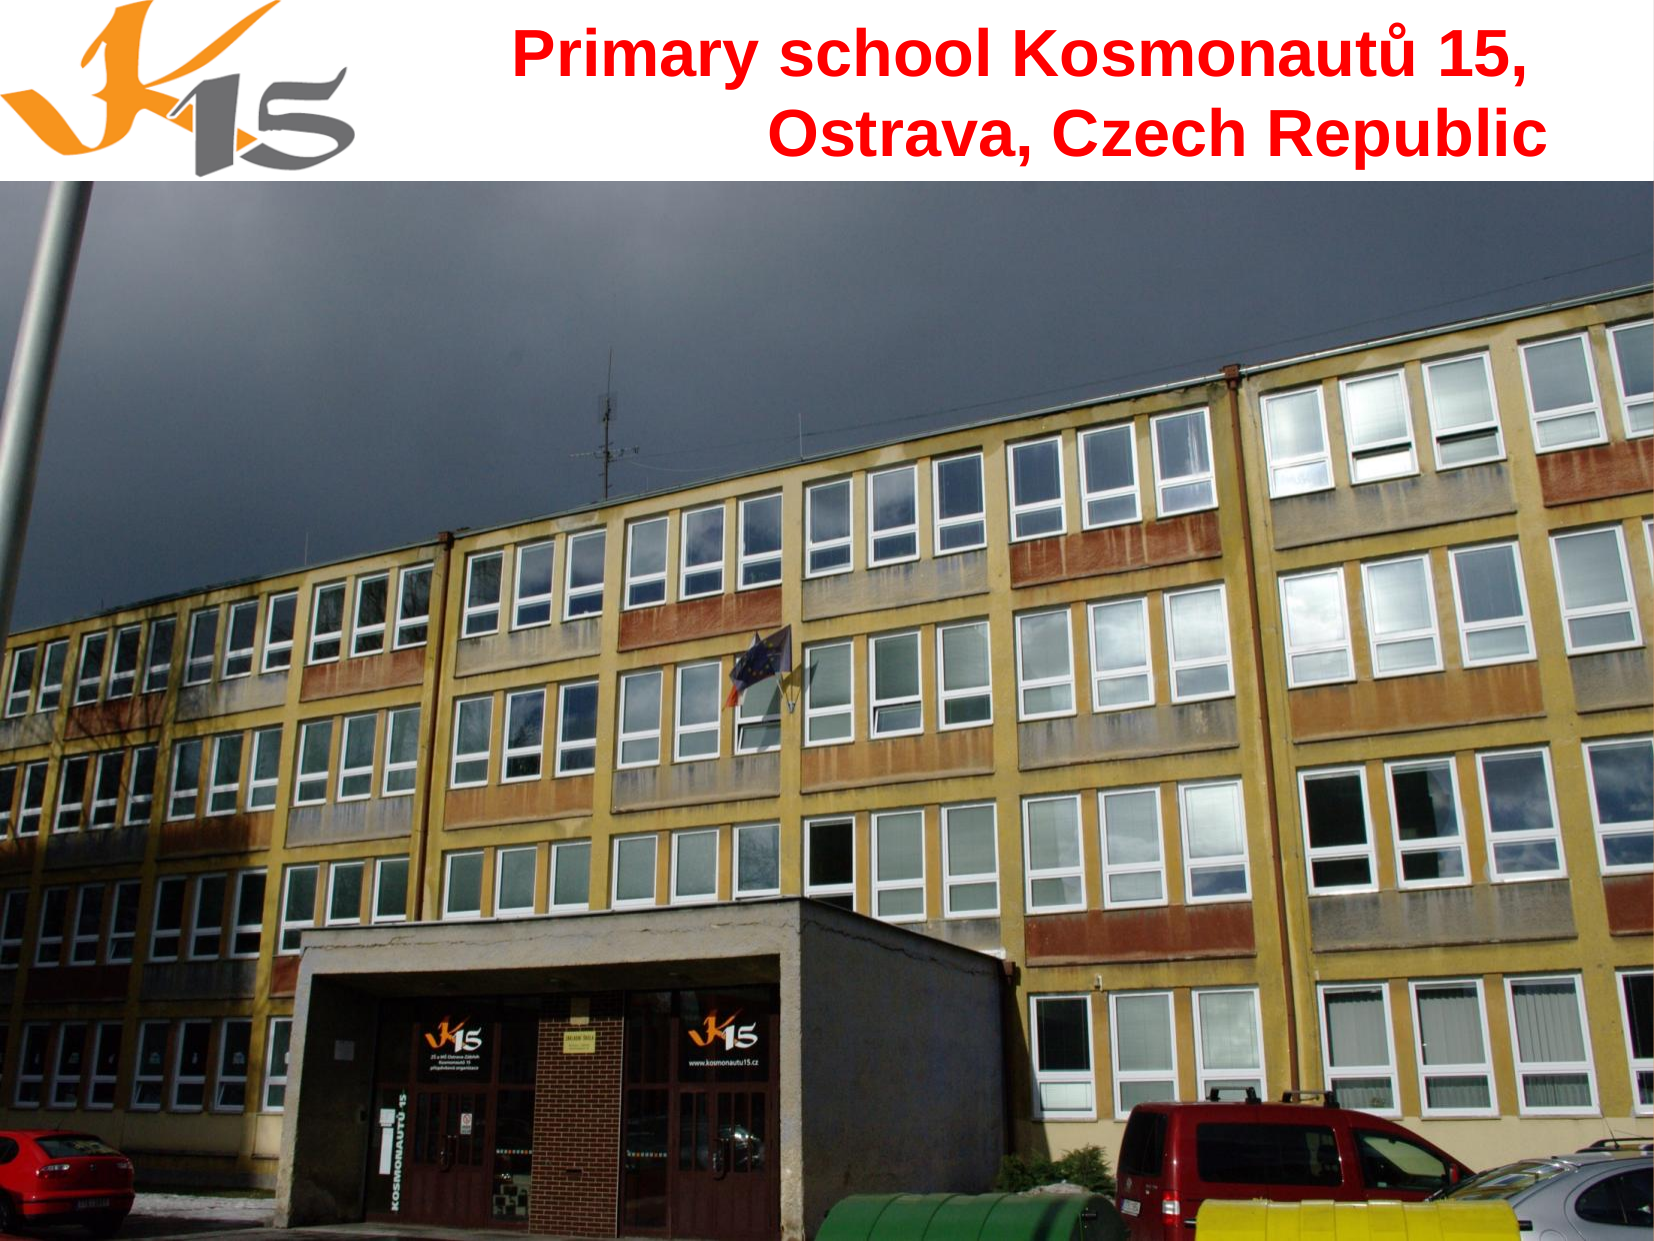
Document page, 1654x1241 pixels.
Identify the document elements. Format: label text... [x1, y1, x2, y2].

picture [0, 0, 1654, 1241]
title Primary school Kosmonautů 15, Ostrava, Czech Republic [355, 0, 1654, 181]
